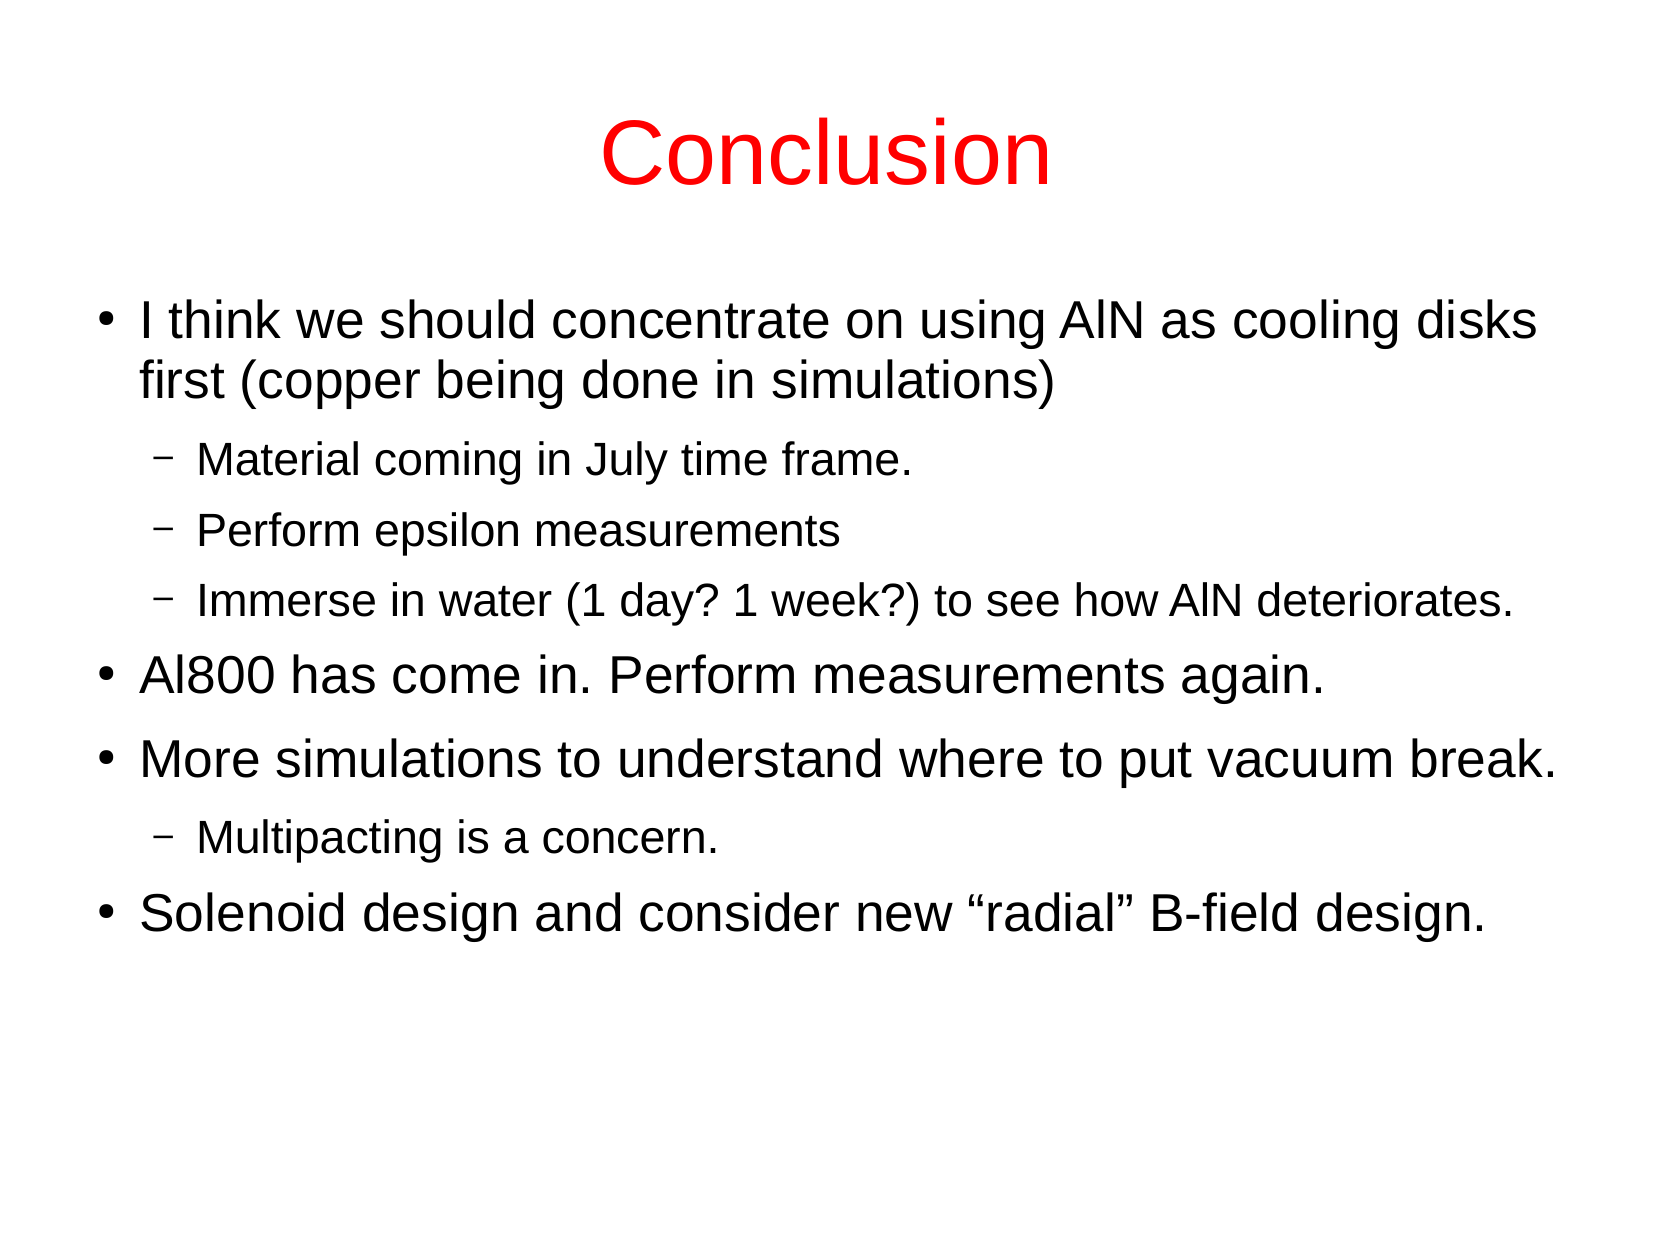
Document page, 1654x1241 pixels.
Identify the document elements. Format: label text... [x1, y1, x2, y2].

title Conclusion [82, 49, 1571, 257]
list I think we should concentrate on using AlN as cooling disks first (copper being done in simulations) Material coming in July time frame. Perform epsilon measurements Immerse in water (1 day? 1 week?) to see how AlN deteriorates. Al800 has come in. Perform measurements again. More simulations to understand where to put vacuum break. Multipacting is a concern. Solenoid design and consider new “radial” B-field design. [82, 290, 1571, 1010]
